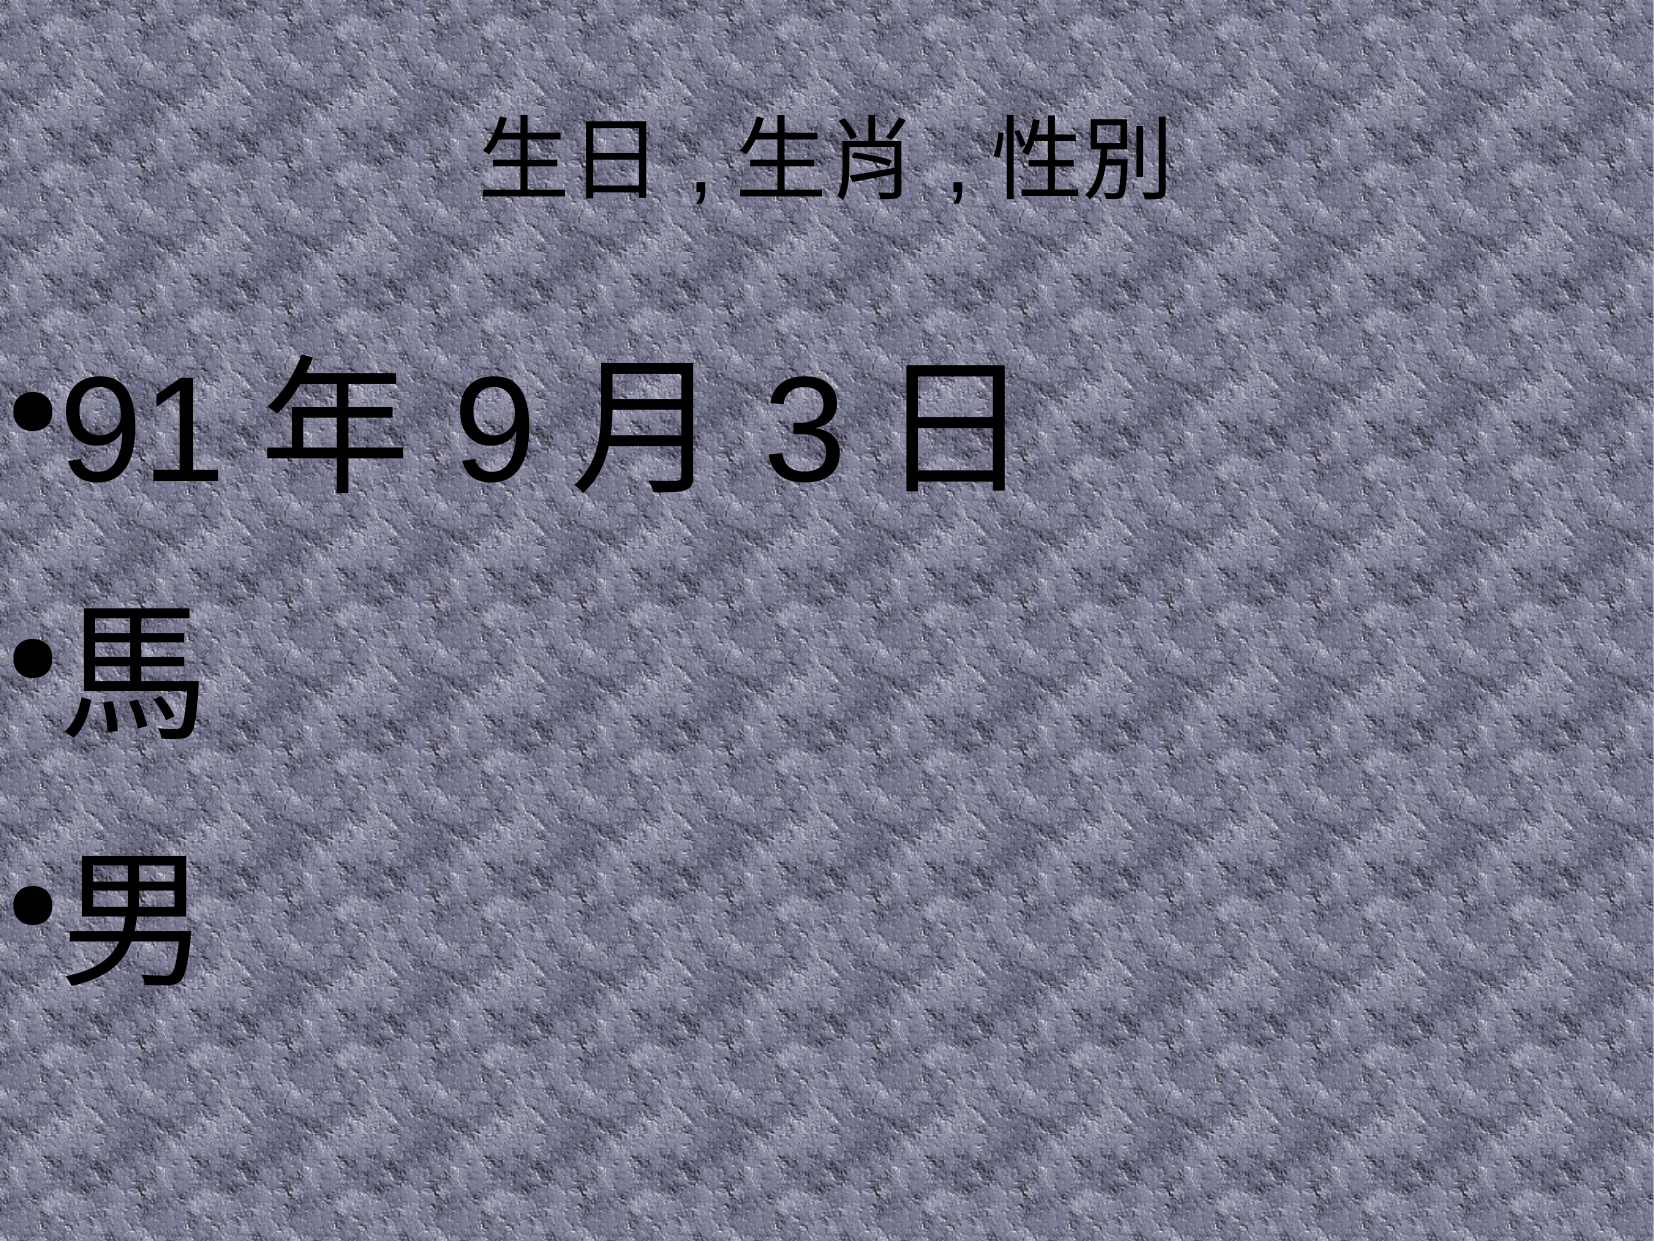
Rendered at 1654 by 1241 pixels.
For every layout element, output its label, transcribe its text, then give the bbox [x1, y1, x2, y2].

picture [0, 0, 1654, 1241]
title 生日,生肖,性別 [82, 49, 1571, 257]
list 91年9月3日 馬 男 [0, 307, 1477, 1027]
